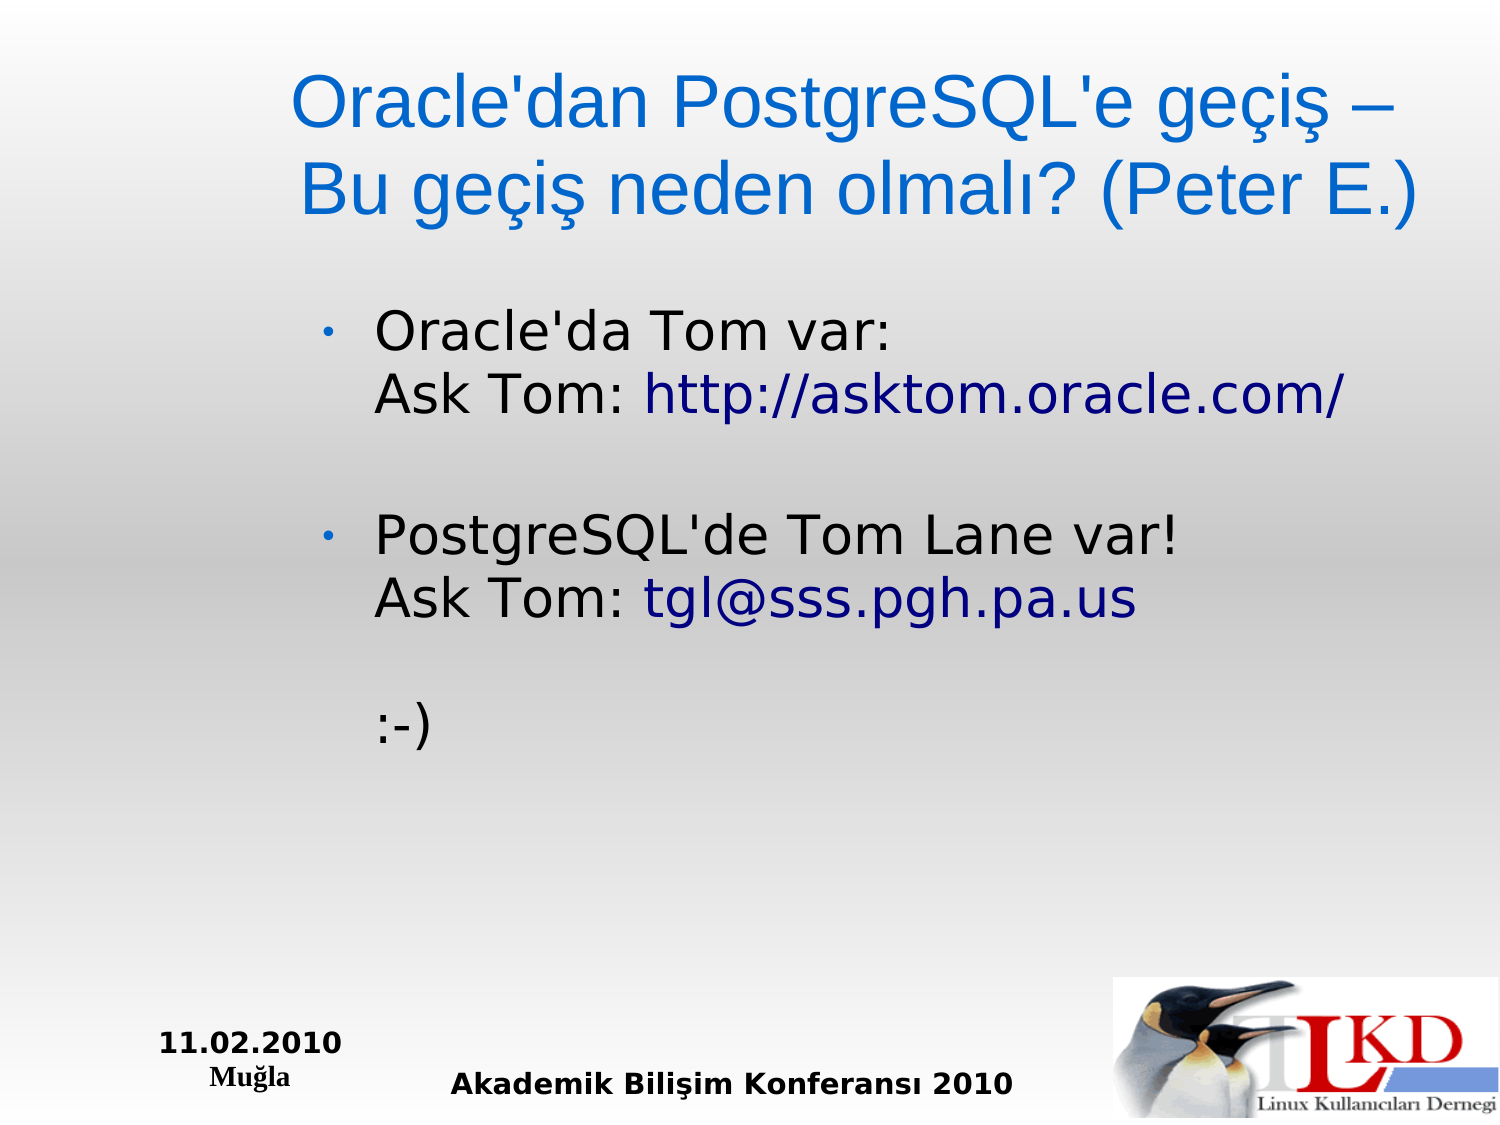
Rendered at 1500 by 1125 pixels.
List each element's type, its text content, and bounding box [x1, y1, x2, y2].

picture [1113, 977, 1499, 1118]
list Oracle'da Tom var: Ask Tom: http://asktom.oracle.com/ PostgreSQL'de Tom Lane var! Ask Tom: tgl@sss.pgh.pa.us :-) [224, 299, 1425, 975]
title Oracle'dan PostgreSQL'e geçiş – Bu geçiş neden olmalı? (Peter E.) [224, 49, 1425, 238]
